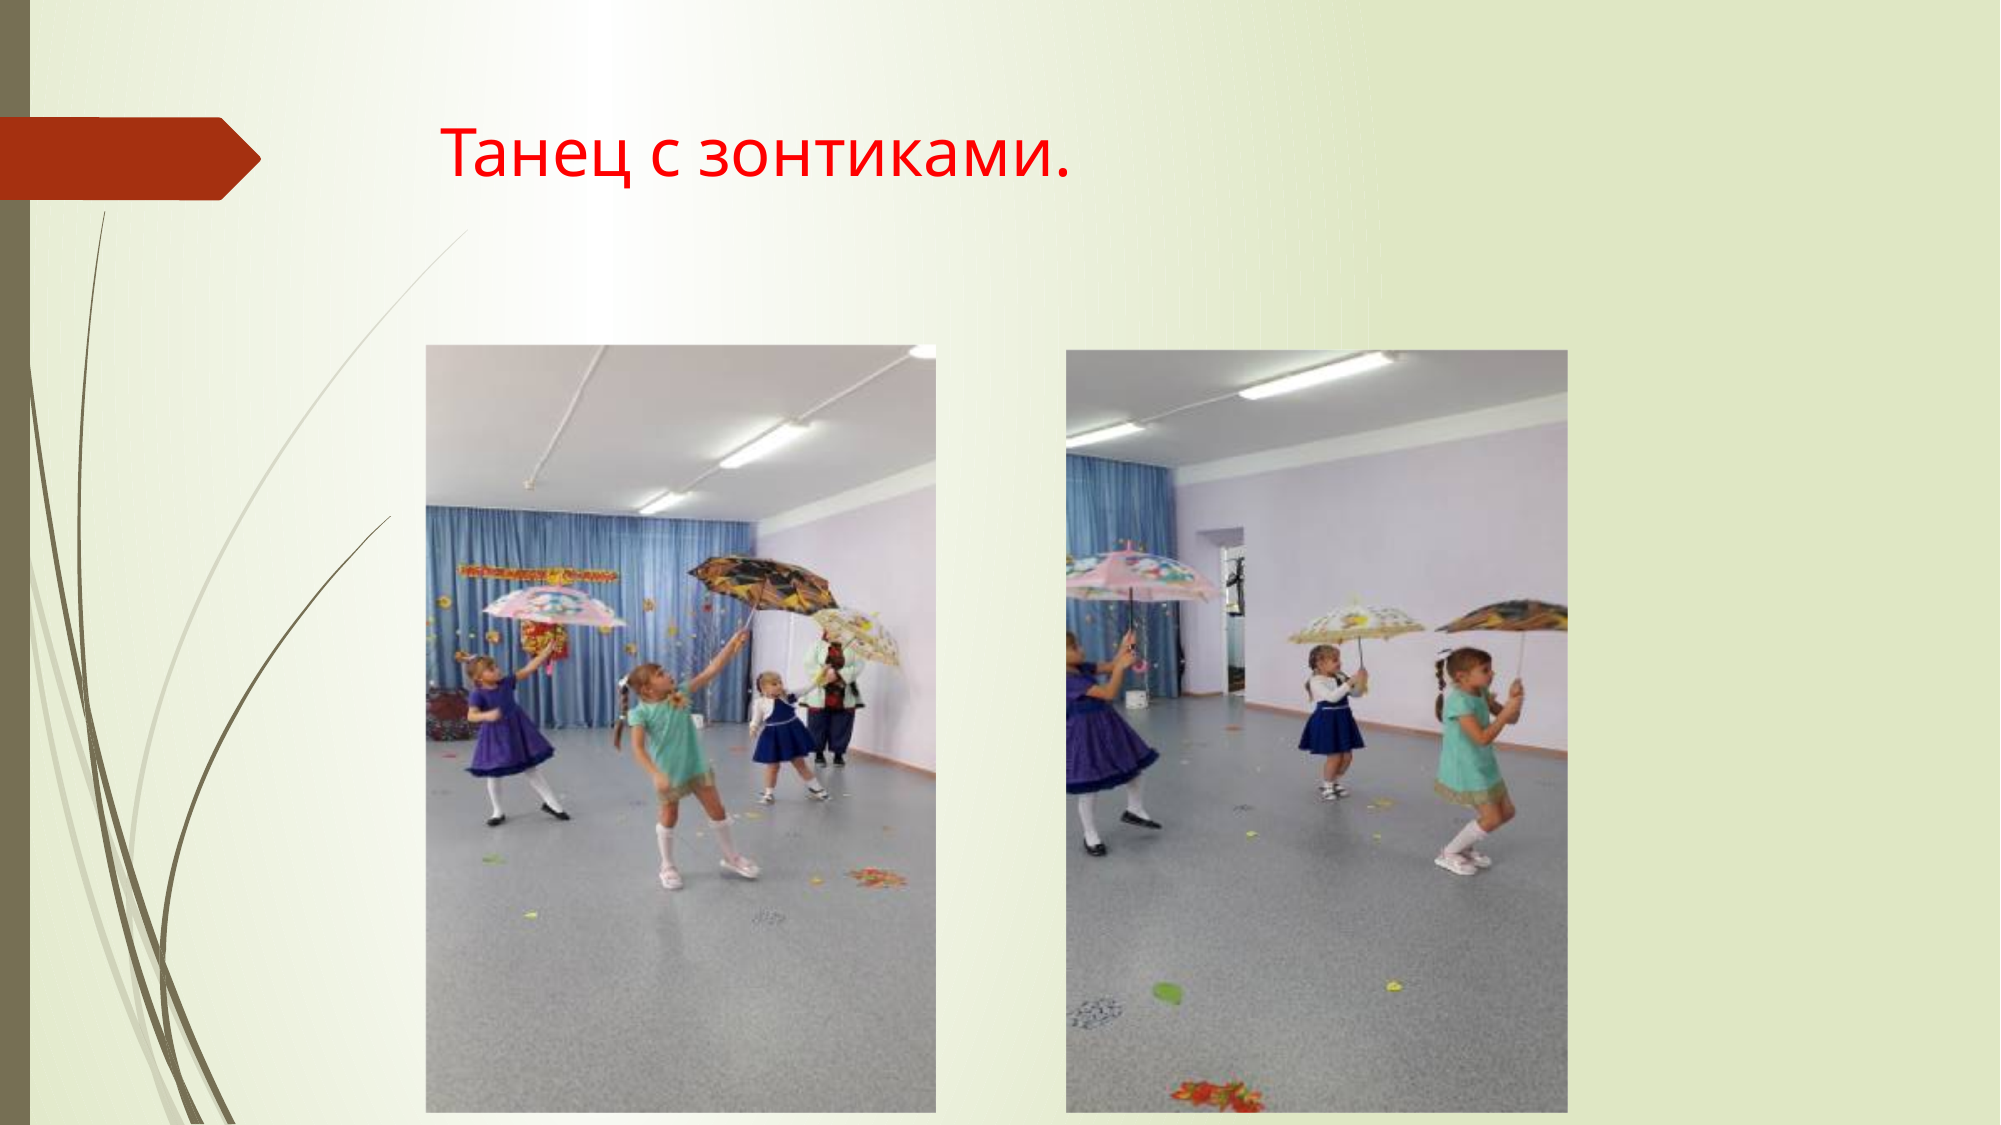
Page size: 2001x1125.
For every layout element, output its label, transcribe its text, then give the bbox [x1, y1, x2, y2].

picture [425, 344, 936, 1113]
title Танец с зонтиками. [425, 102, 1888, 313]
picture [1065, 349, 1568, 1113]
